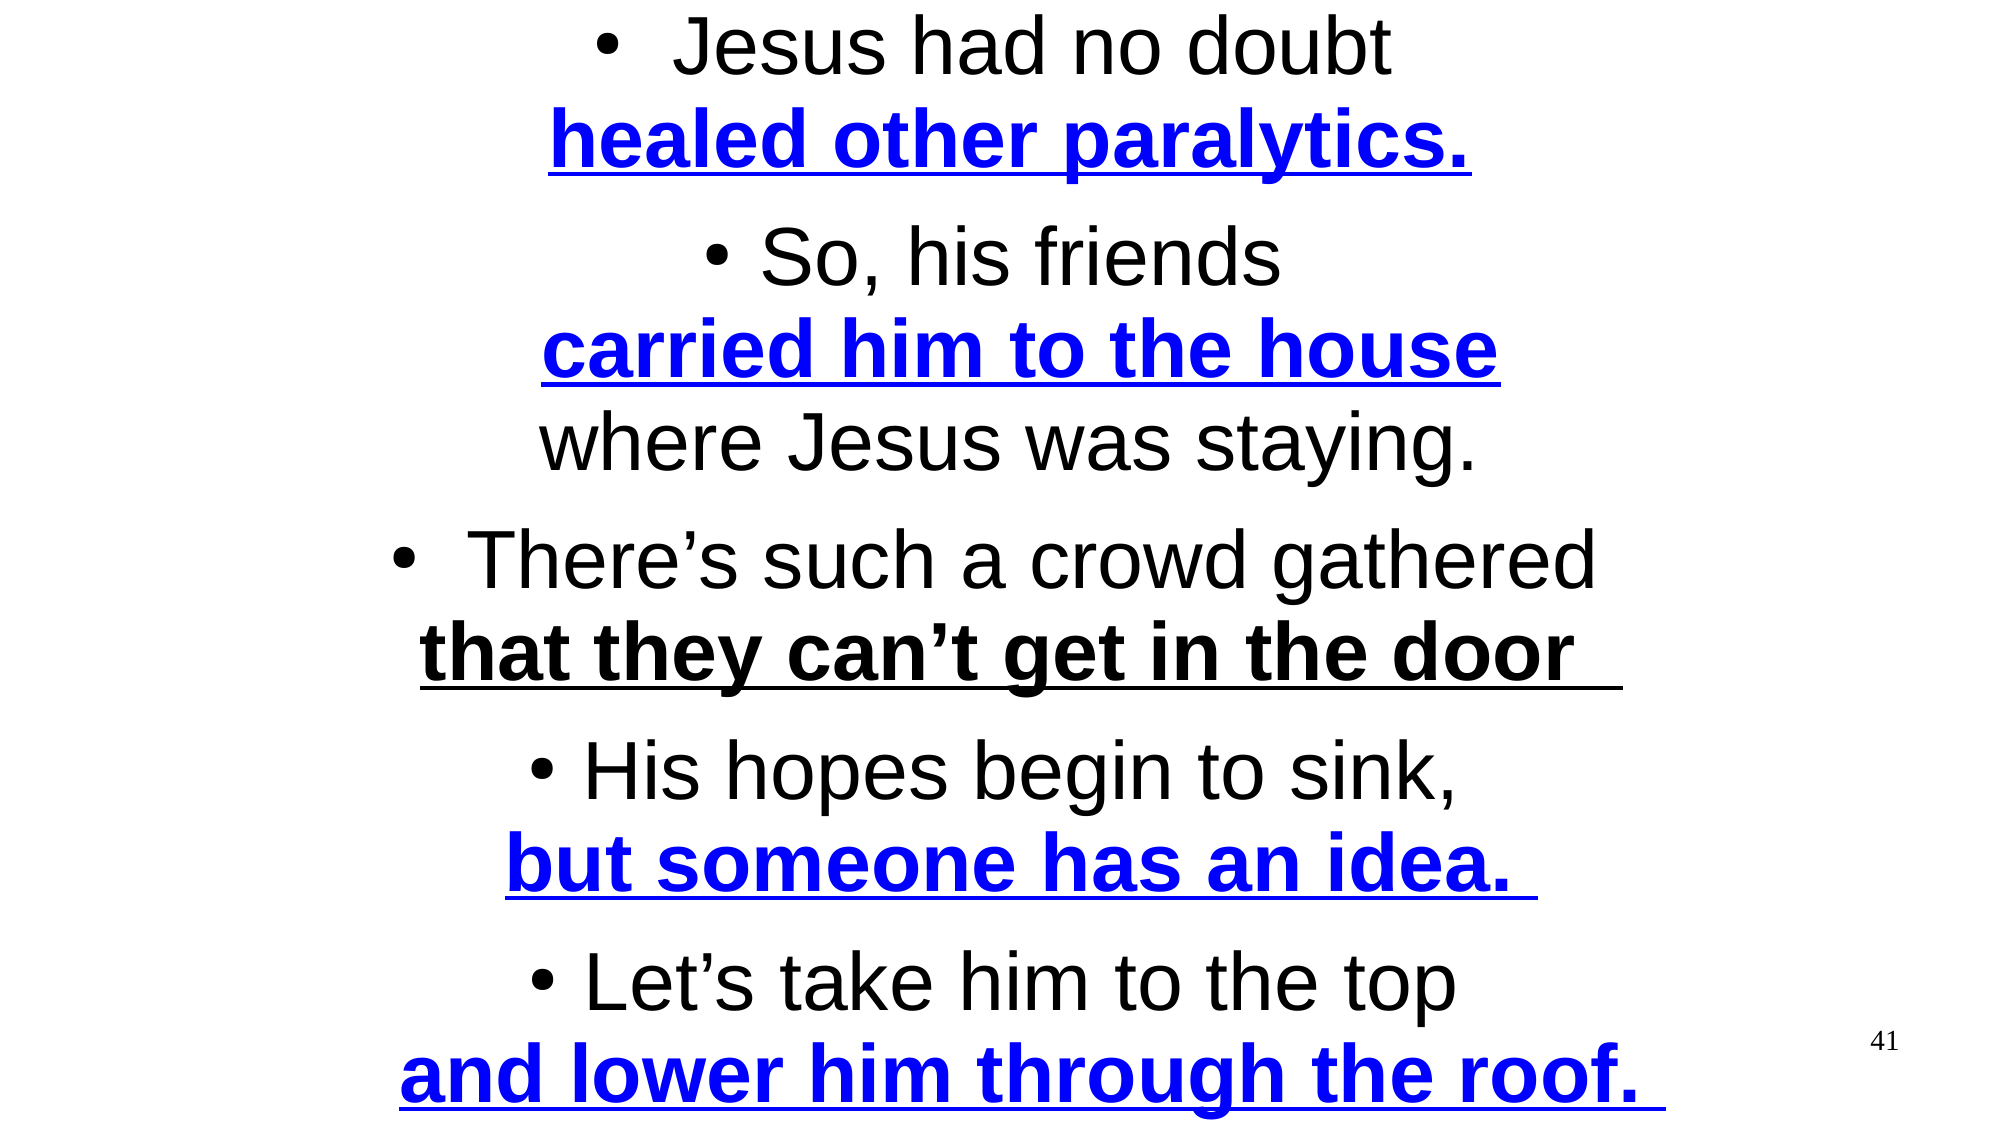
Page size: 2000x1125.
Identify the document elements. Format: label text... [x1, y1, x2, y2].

list Jesus had no doubt healed other paralytics. So, his friends carried him to the house where Jesus was staying. There’s such a crowd gathered that they can’t get in the door His hopes begin to sink, but someone has an idea. Let’s take him to the top and lower him through the roof. [0, 0, 1996, 1123]
